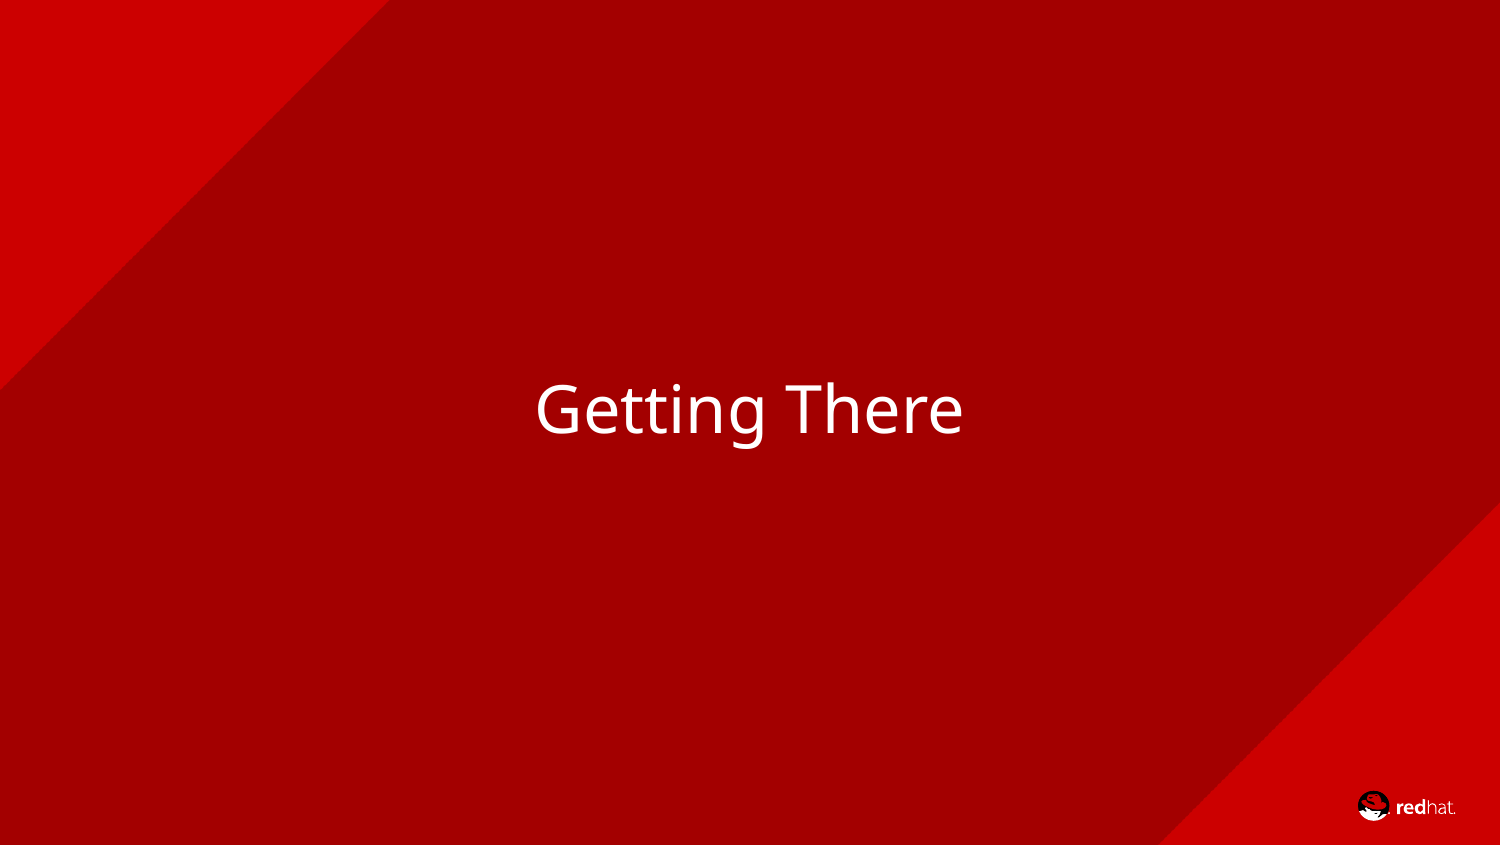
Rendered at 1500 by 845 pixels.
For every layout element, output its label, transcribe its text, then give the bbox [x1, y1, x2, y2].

title Getting There [112, 330, 1388, 486]
picture [0, 0, 1500, 845]
